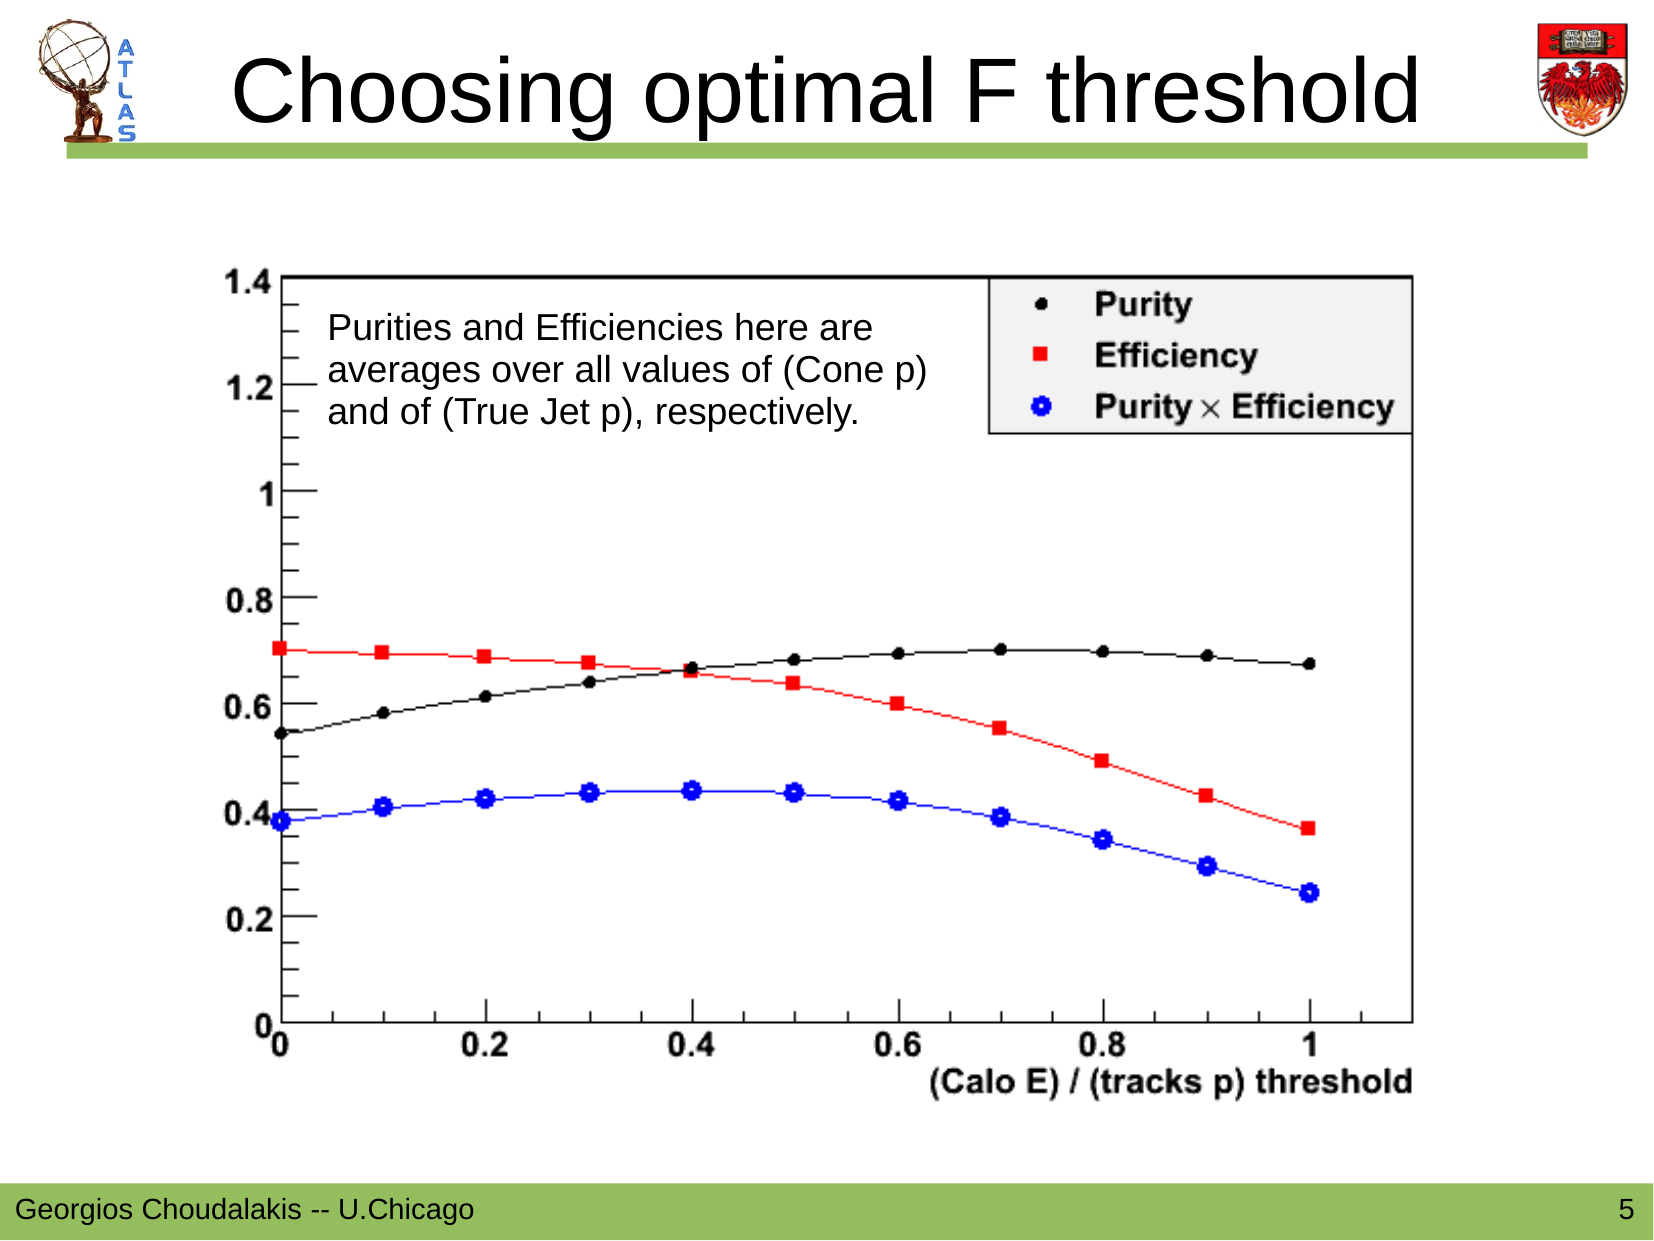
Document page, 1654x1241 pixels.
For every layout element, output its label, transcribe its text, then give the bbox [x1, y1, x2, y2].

picture [1571, 23, 1629, 137]
picture [2, 8, 172, 155]
picture [140, 206, 1555, 1114]
title Choosing optimal F threshold [82, 19, 1571, 162]
text_box Purities and Efficiencies here are averages over all values of (Cone p) and of (True Jet p), respectively. [312, 299, 981, 441]
